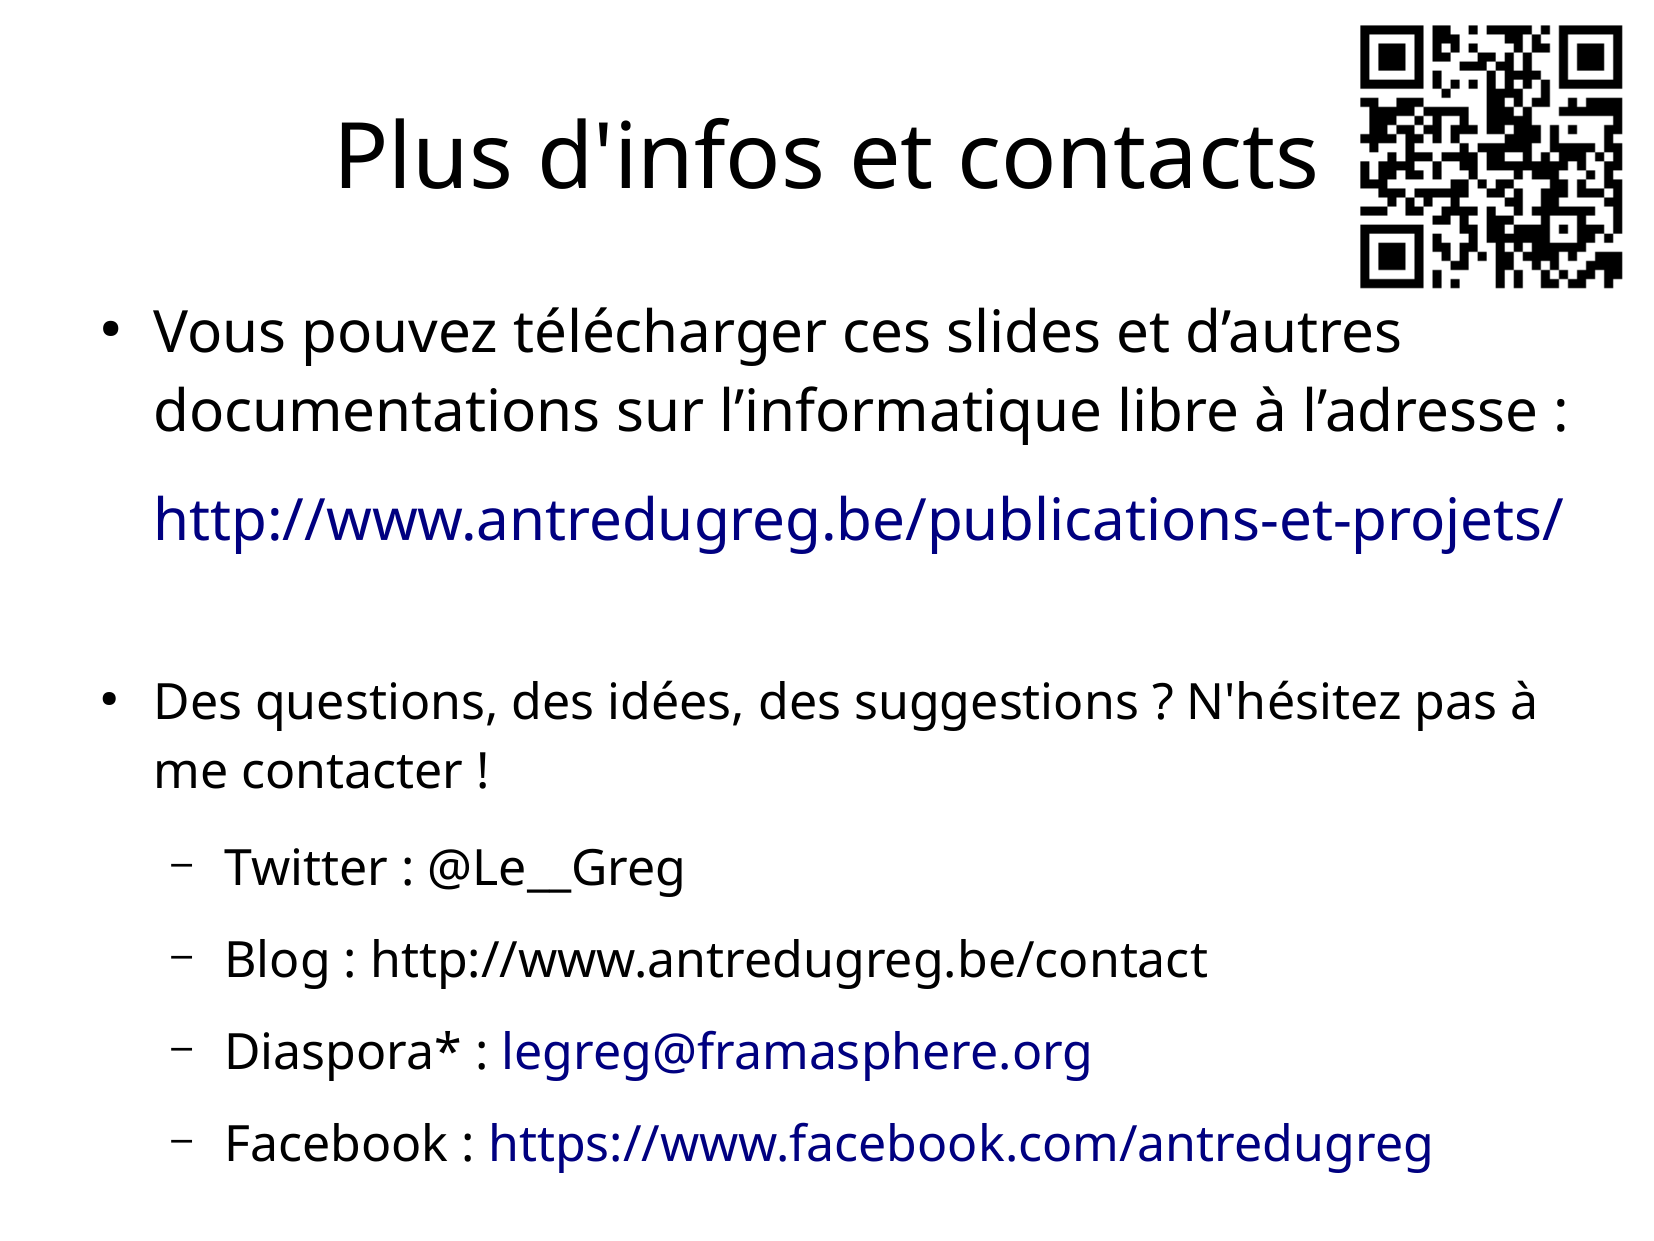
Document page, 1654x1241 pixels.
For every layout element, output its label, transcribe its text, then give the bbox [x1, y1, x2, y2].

picture [1341, 6, 1642, 308]
title Plus d'infos et contacts [82, 49, 1341, 257]
list Vous pouvez télécharger ces slides et d’autres documentations sur l’informatique libre à l’adresse : http://www.antredugreg.be/publications-et-projets/ Des questions, des idées, des suggestions ? N'hésitez pas à me contacter ! Twitter : @Le__Greg Blog : http://www.antredugreg.be/contact Diaspora* : legreg@framasphere.org Facebook : https://www.facebook.com/antredugreg Les dessins de cette présentation ont été créés par Gee, textes de Greg, sous licence CC BY-SA. https://framalab.org/gknd-creator/ [82, 290, 1571, 1010]
